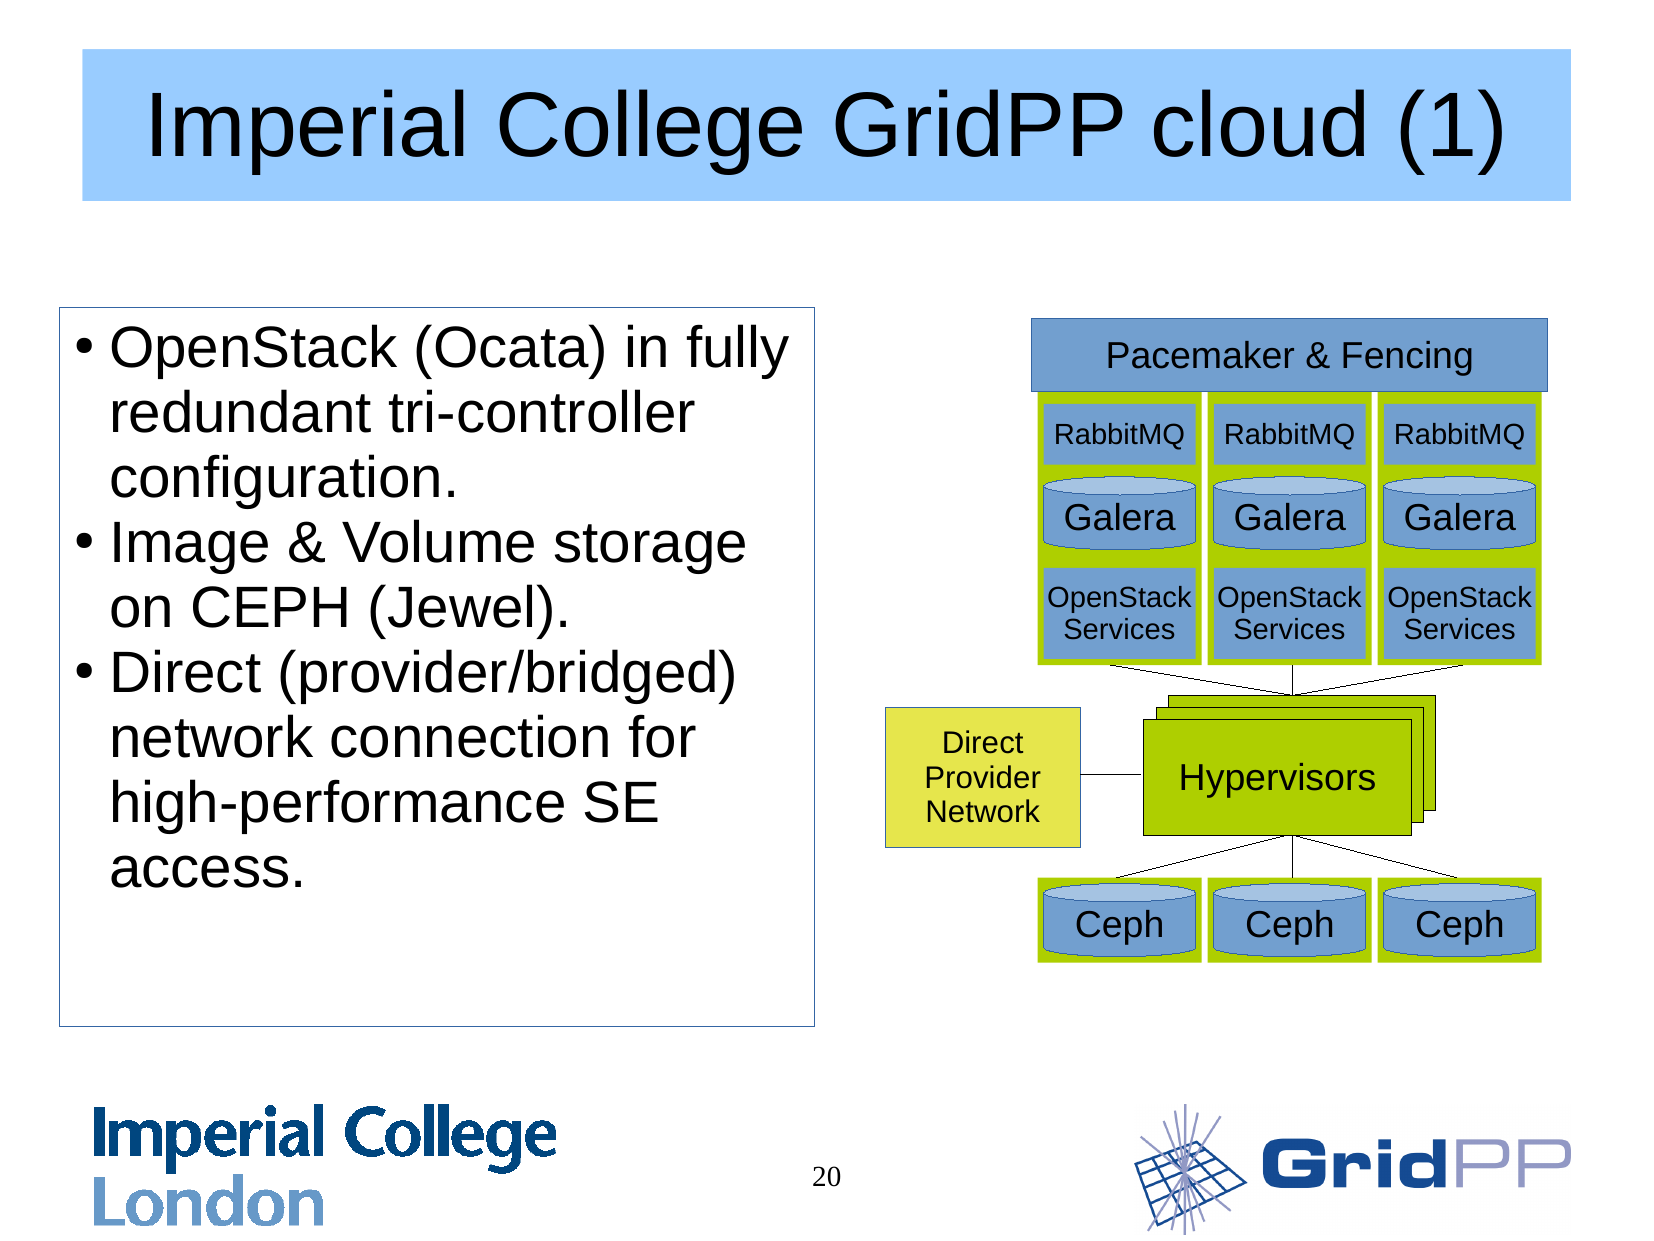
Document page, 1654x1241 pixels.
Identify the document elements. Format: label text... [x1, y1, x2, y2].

text_box Direct Provider Network [885, 707, 1081, 848]
text_box OpenStack Services [1383, 567, 1536, 659]
text_box RabbitMQ [1213, 403, 1366, 465]
text_box [1377, 392, 1542, 666]
text_box [1207, 392, 1372, 666]
text_box Galera [1383, 487, 1536, 550]
text_box Hypervisors [1156, 707, 1424, 823]
text_box OpenStack Services [1213, 567, 1366, 659]
text_box Galera [1213, 487, 1366, 550]
text_box Hypervisors [1168, 695, 1436, 811]
text_box Galera [1043, 487, 1196, 550]
text_box [1377, 877, 1542, 963]
text_box RabbitMQ [1043, 403, 1196, 465]
text_box Imperial College GridPP cloud (1) [82, 49, 1571, 201]
text_box Pacemaker & Fencing [1031, 318, 1548, 392]
text_box Ceph [1213, 894, 1366, 957]
text_box Ceph [1043, 894, 1196, 957]
text_box [1207, 877, 1372, 963]
text_box Hypervisors [1143, 719, 1412, 836]
picture [94, 1104, 556, 1226]
text_box [1037, 877, 1202, 963]
text_box OpenStack (Ocata) in fully redundant tri-controller configuration. Image & Volume storage on CEPH (Jewel). Direct (provider/bridged) network connection for high-performance SE access. [59, 307, 815, 1027]
text_box [1037, 392, 1202, 666]
picture [1134, 1104, 1571, 1235]
text_box OpenStack Services [1043, 567, 1196, 659]
text_box RabbitMQ [1383, 403, 1536, 465]
text_box Ceph [1383, 893, 1536, 957]
